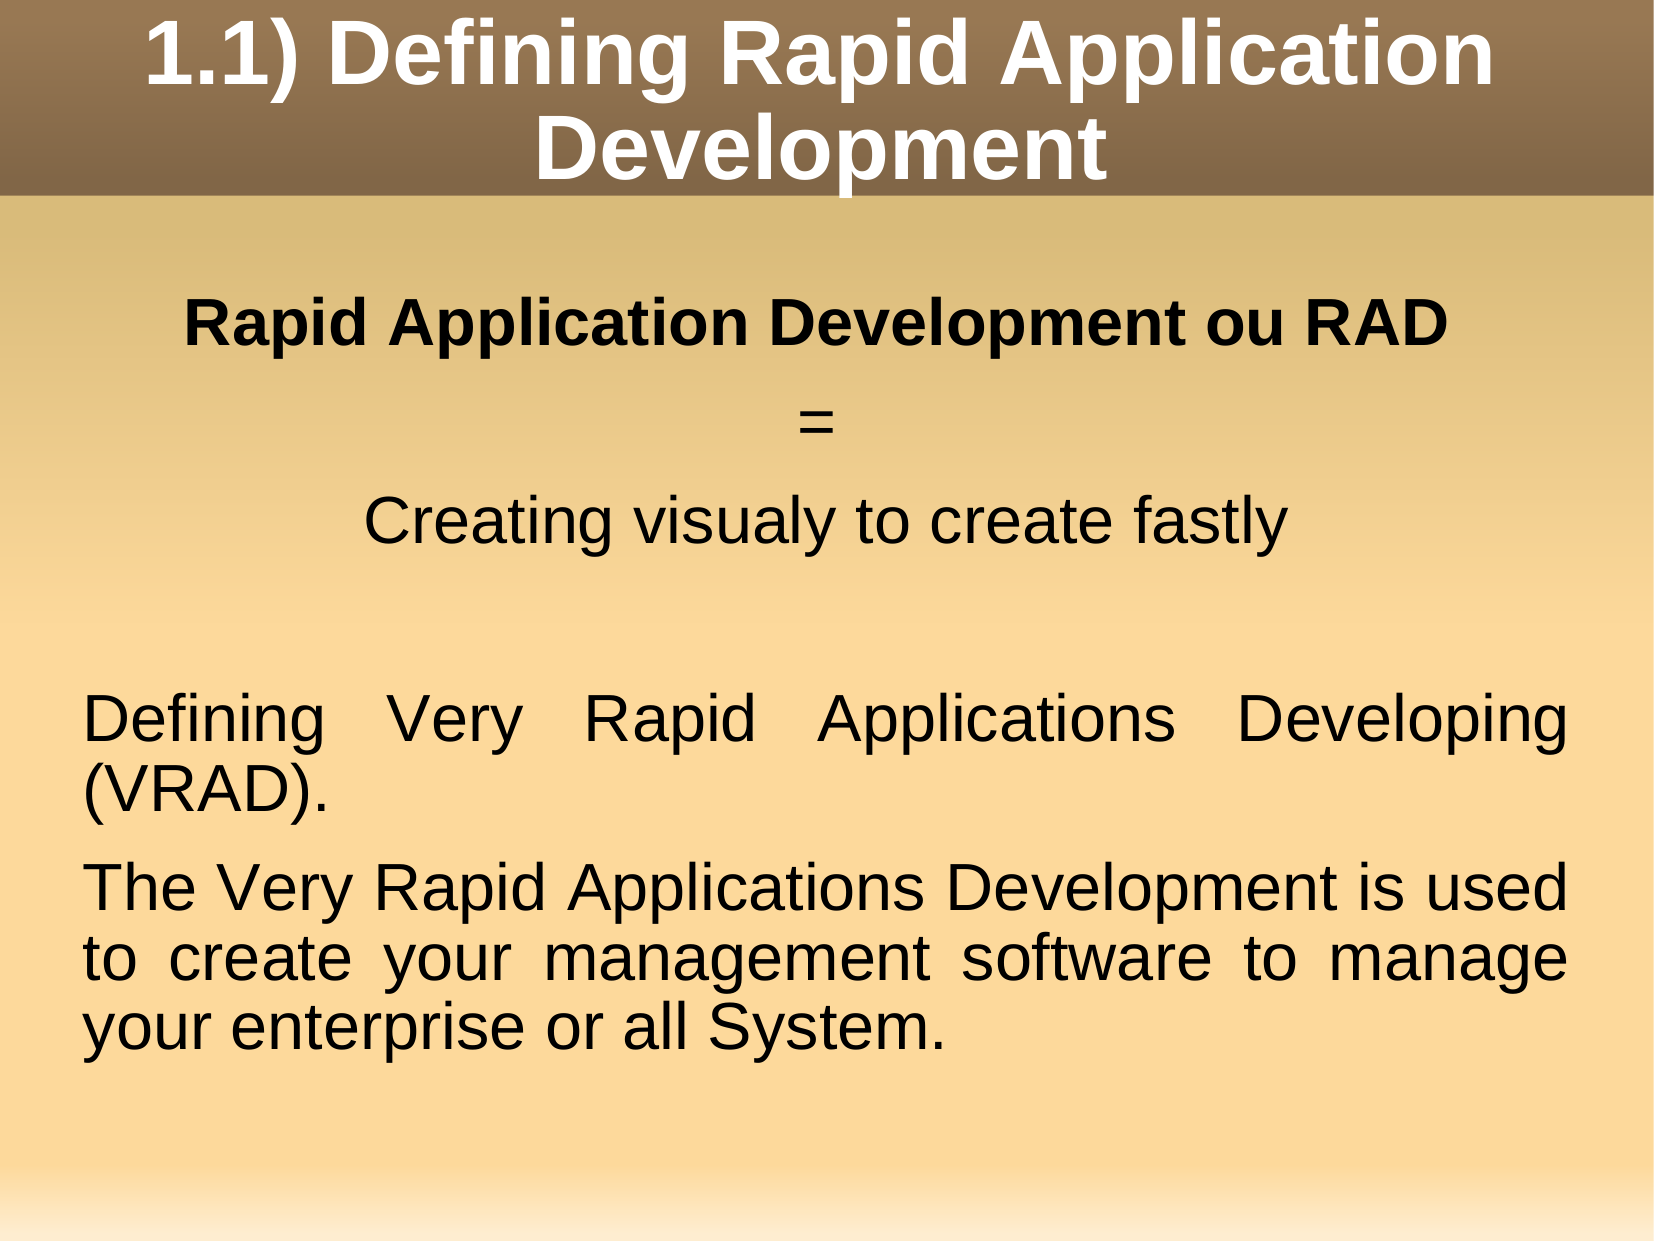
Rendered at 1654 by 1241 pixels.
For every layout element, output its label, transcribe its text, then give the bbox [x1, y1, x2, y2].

list Rapid Application Development ou RAD = Creating visualy to create fastly Defining Very Rapid Applications Developing (VRAD). The Very Rapid Applications Development is used to create your management software to manage your enterprise or all System. [82, 290, 1571, 1094]
picture [0, 0, 1654, 1241]
title 1.1) Defining Rapid Application Development [76, 4, 1565, 203]
